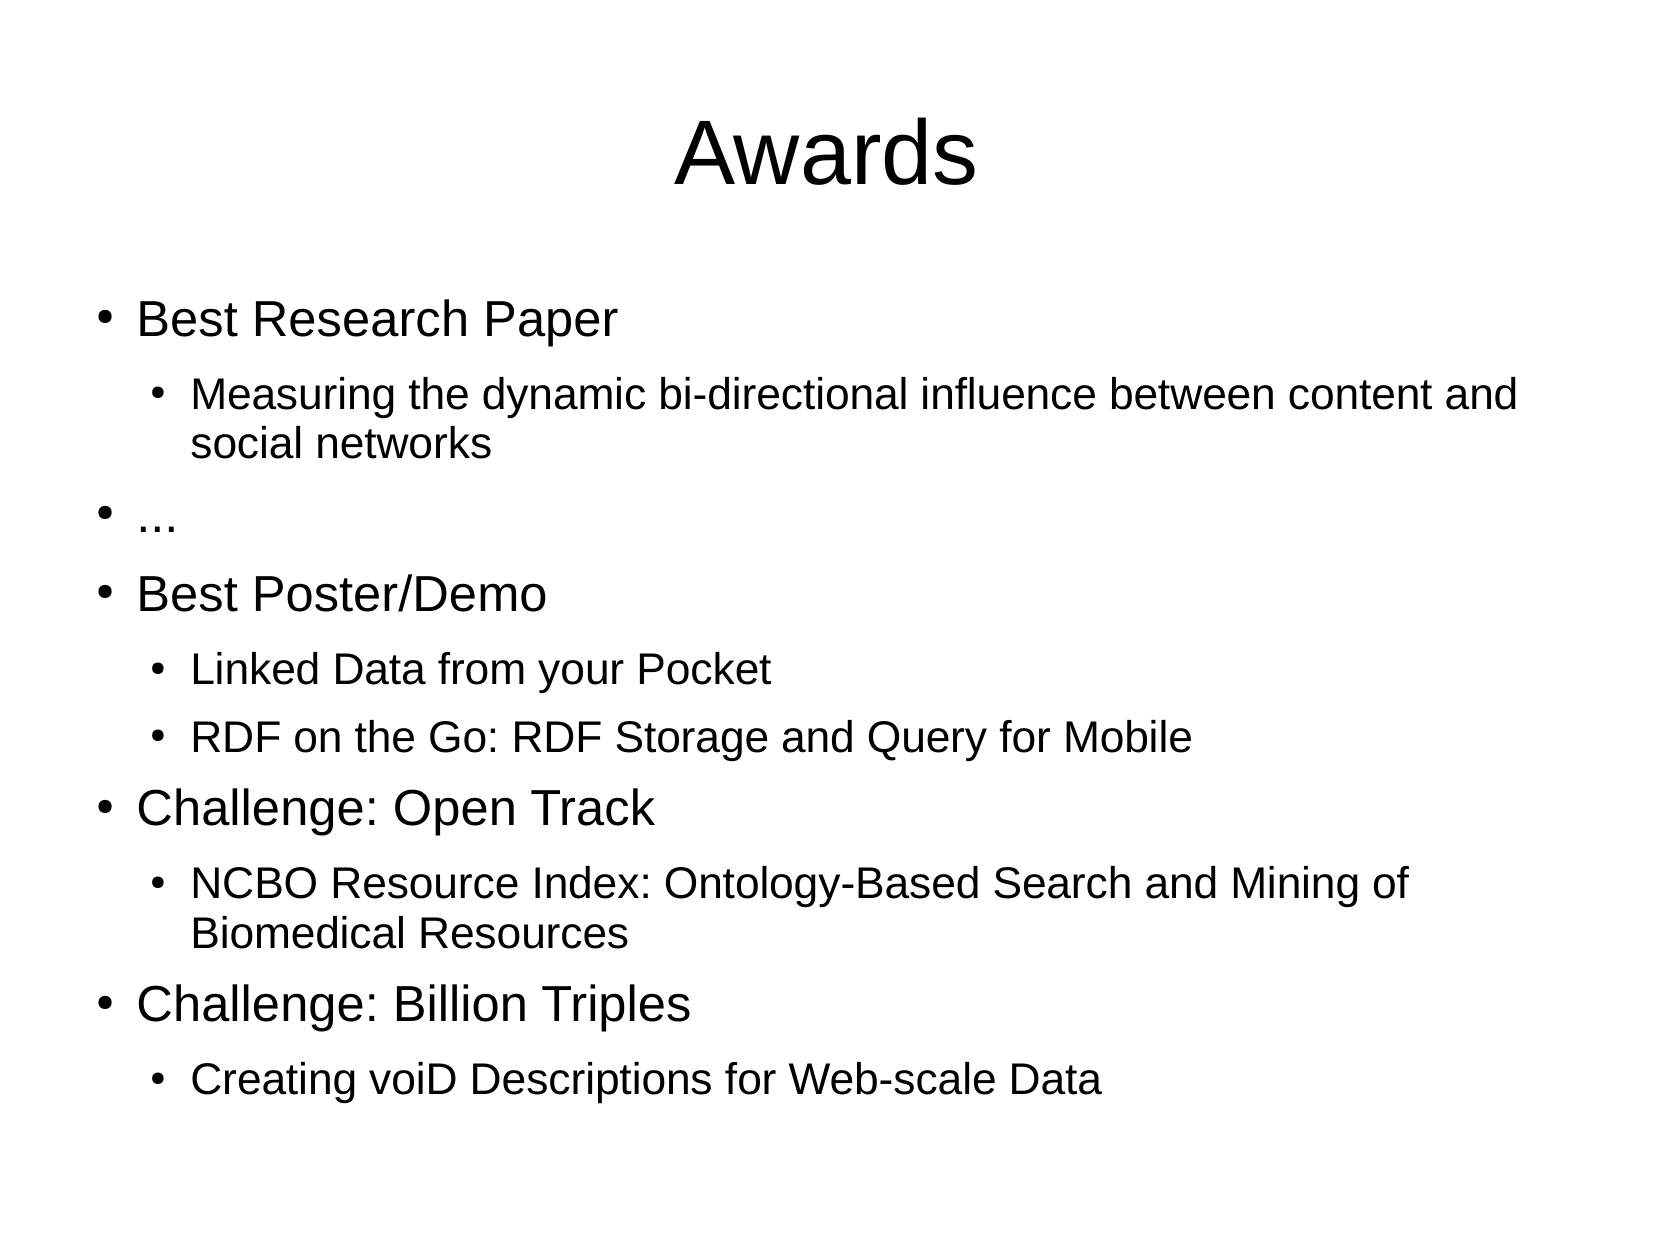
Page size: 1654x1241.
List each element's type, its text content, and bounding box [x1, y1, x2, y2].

list Best Research Paper Measuring the dynamic bi-directional influence between content and social networks ... Best Poster/Demo Linked Data from your Pocket RDF on the Go: RDF Storage and Query for Mobile Challenge: Open Track NCBO Resource Index: Ontology-Based Search and Mining of Biomedical Resources Challenge: Billion Triples Creating voiD Descriptions for Web-scale Data [82, 290, 1571, 1109]
title Awards [82, 49, 1571, 257]
